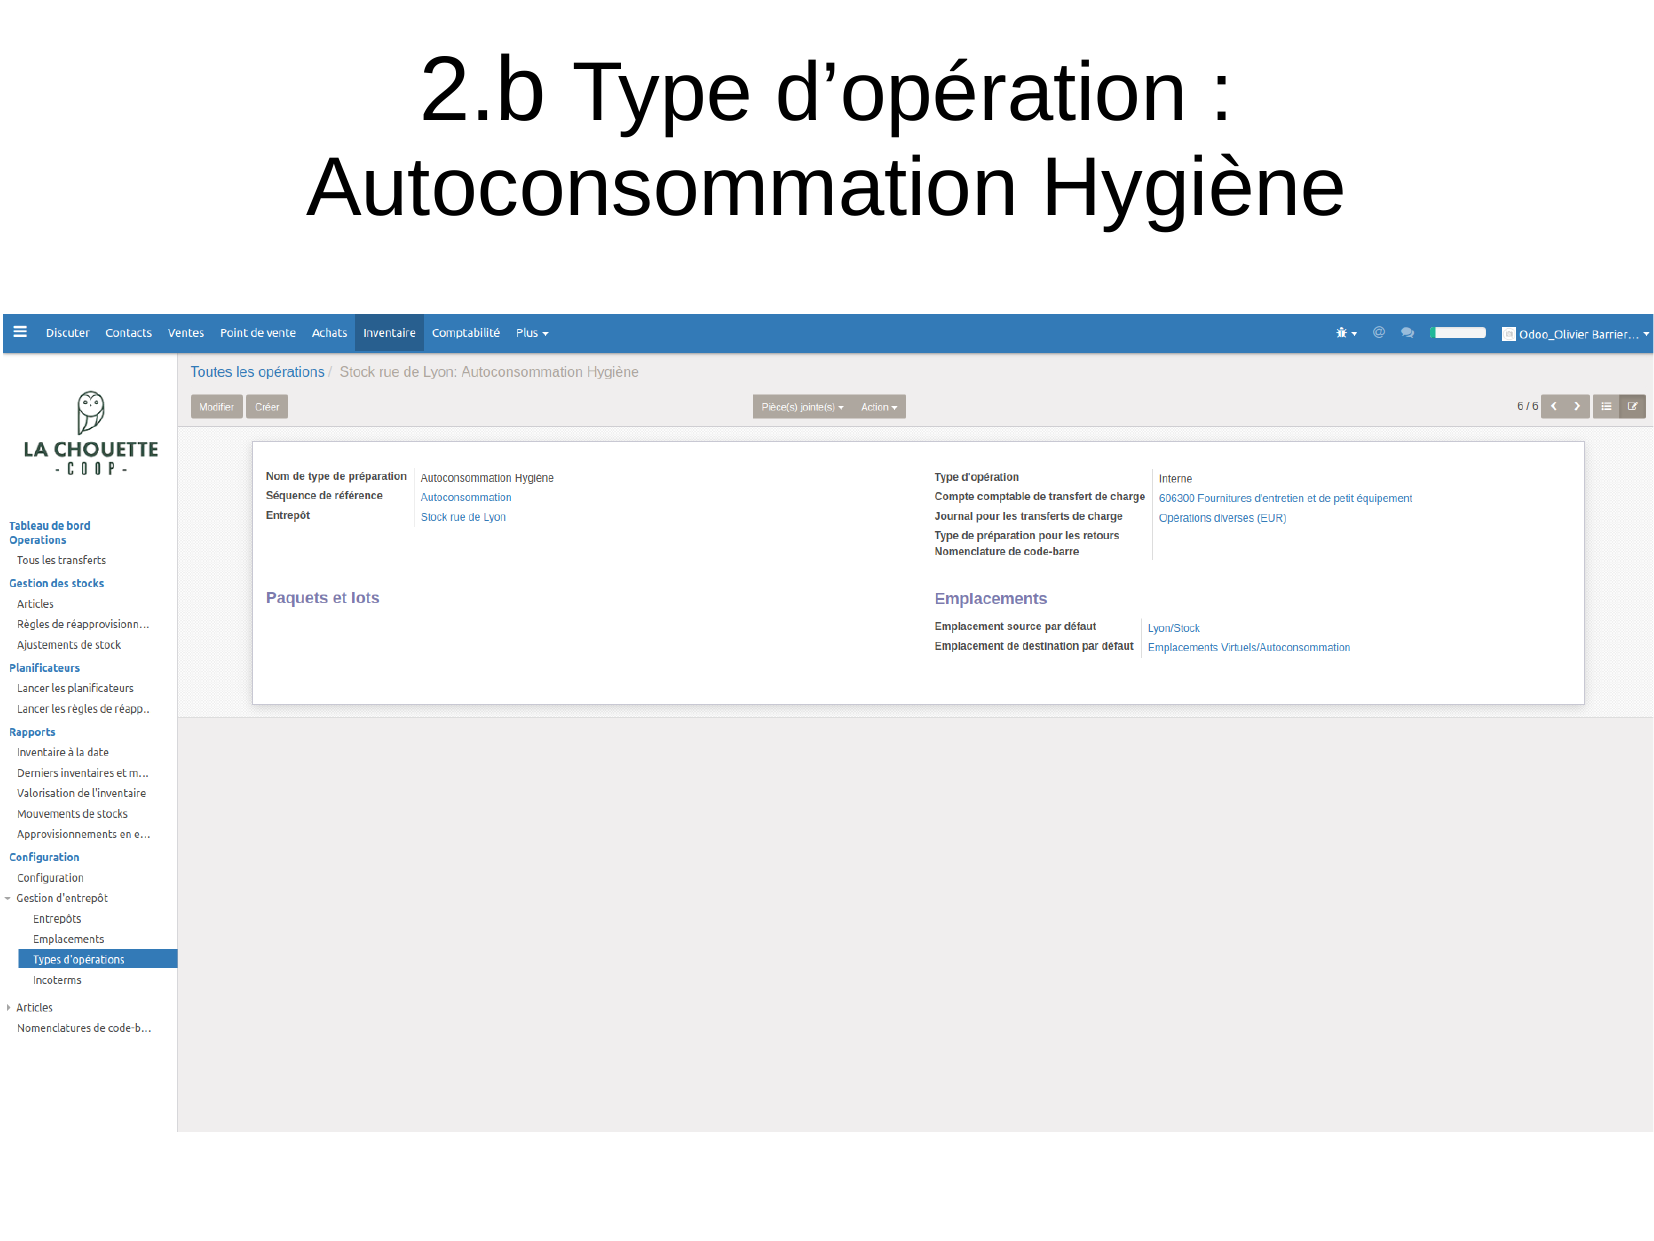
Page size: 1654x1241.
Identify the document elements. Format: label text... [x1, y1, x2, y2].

picture [3, 314, 1654, 1132]
title 2.b Type d’opération : Autoconsommation Hygiène [82, 31, 1571, 239]
